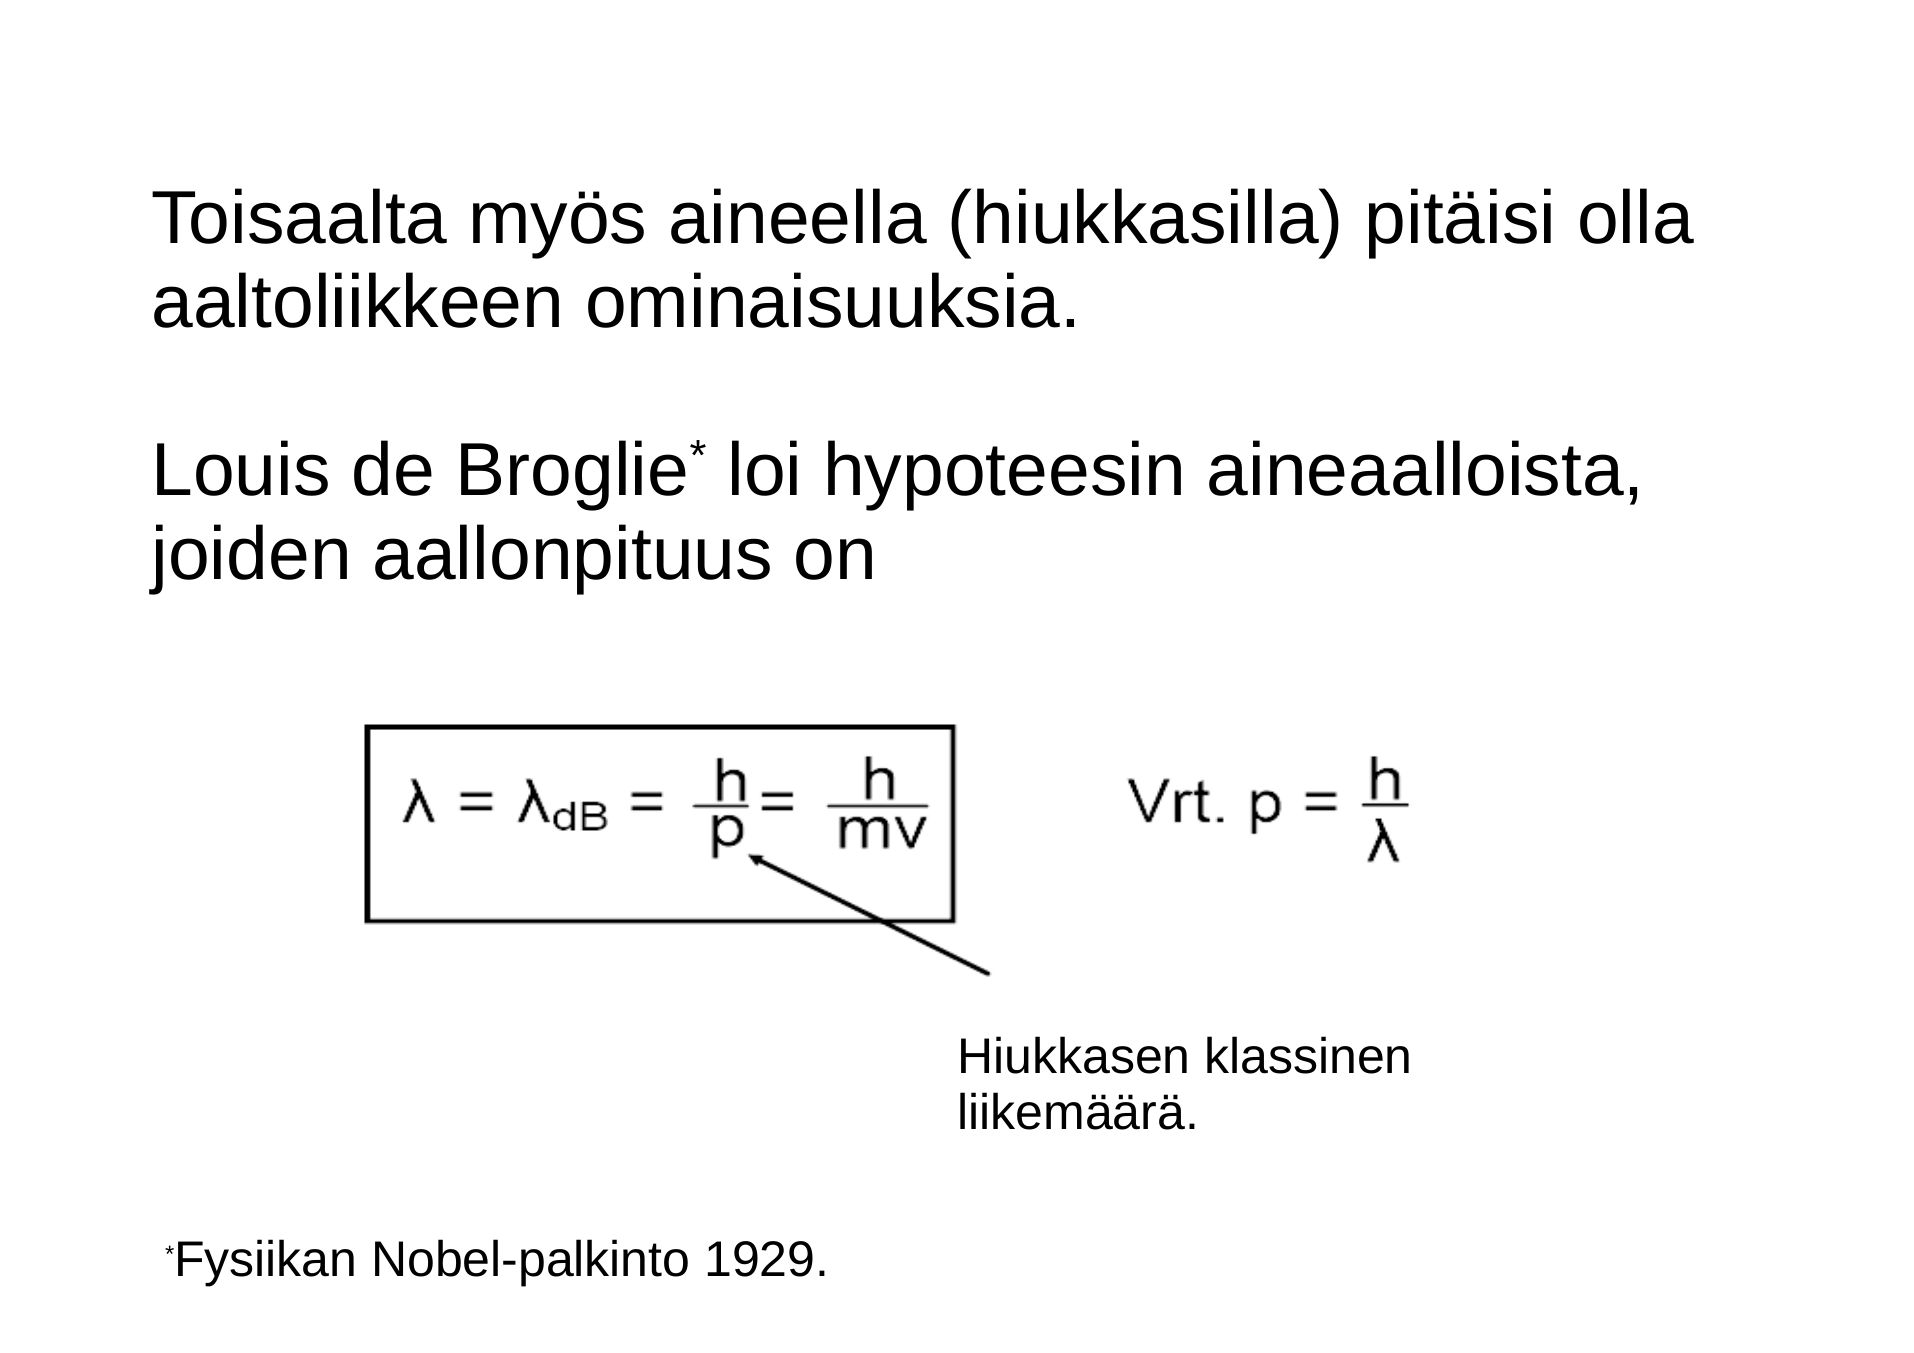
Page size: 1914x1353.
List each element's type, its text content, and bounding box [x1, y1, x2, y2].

text_box *Fysiikan Nobel-palkinto 1929. [150, 1223, 953, 1301]
text_box Toisaalta myös aineella (hiukkasilla) pitäisi olla aaltoliikkeen ominaisuuksia. Louis de Broglie* loi hypoteesin aineaalloista, joiden aallonpituus on [136, 168, 1859, 626]
picture [336, 685, 1463, 996]
text_box Hiukkasen klassinen liikemäärä. [942, 1021, 1617, 1160]
